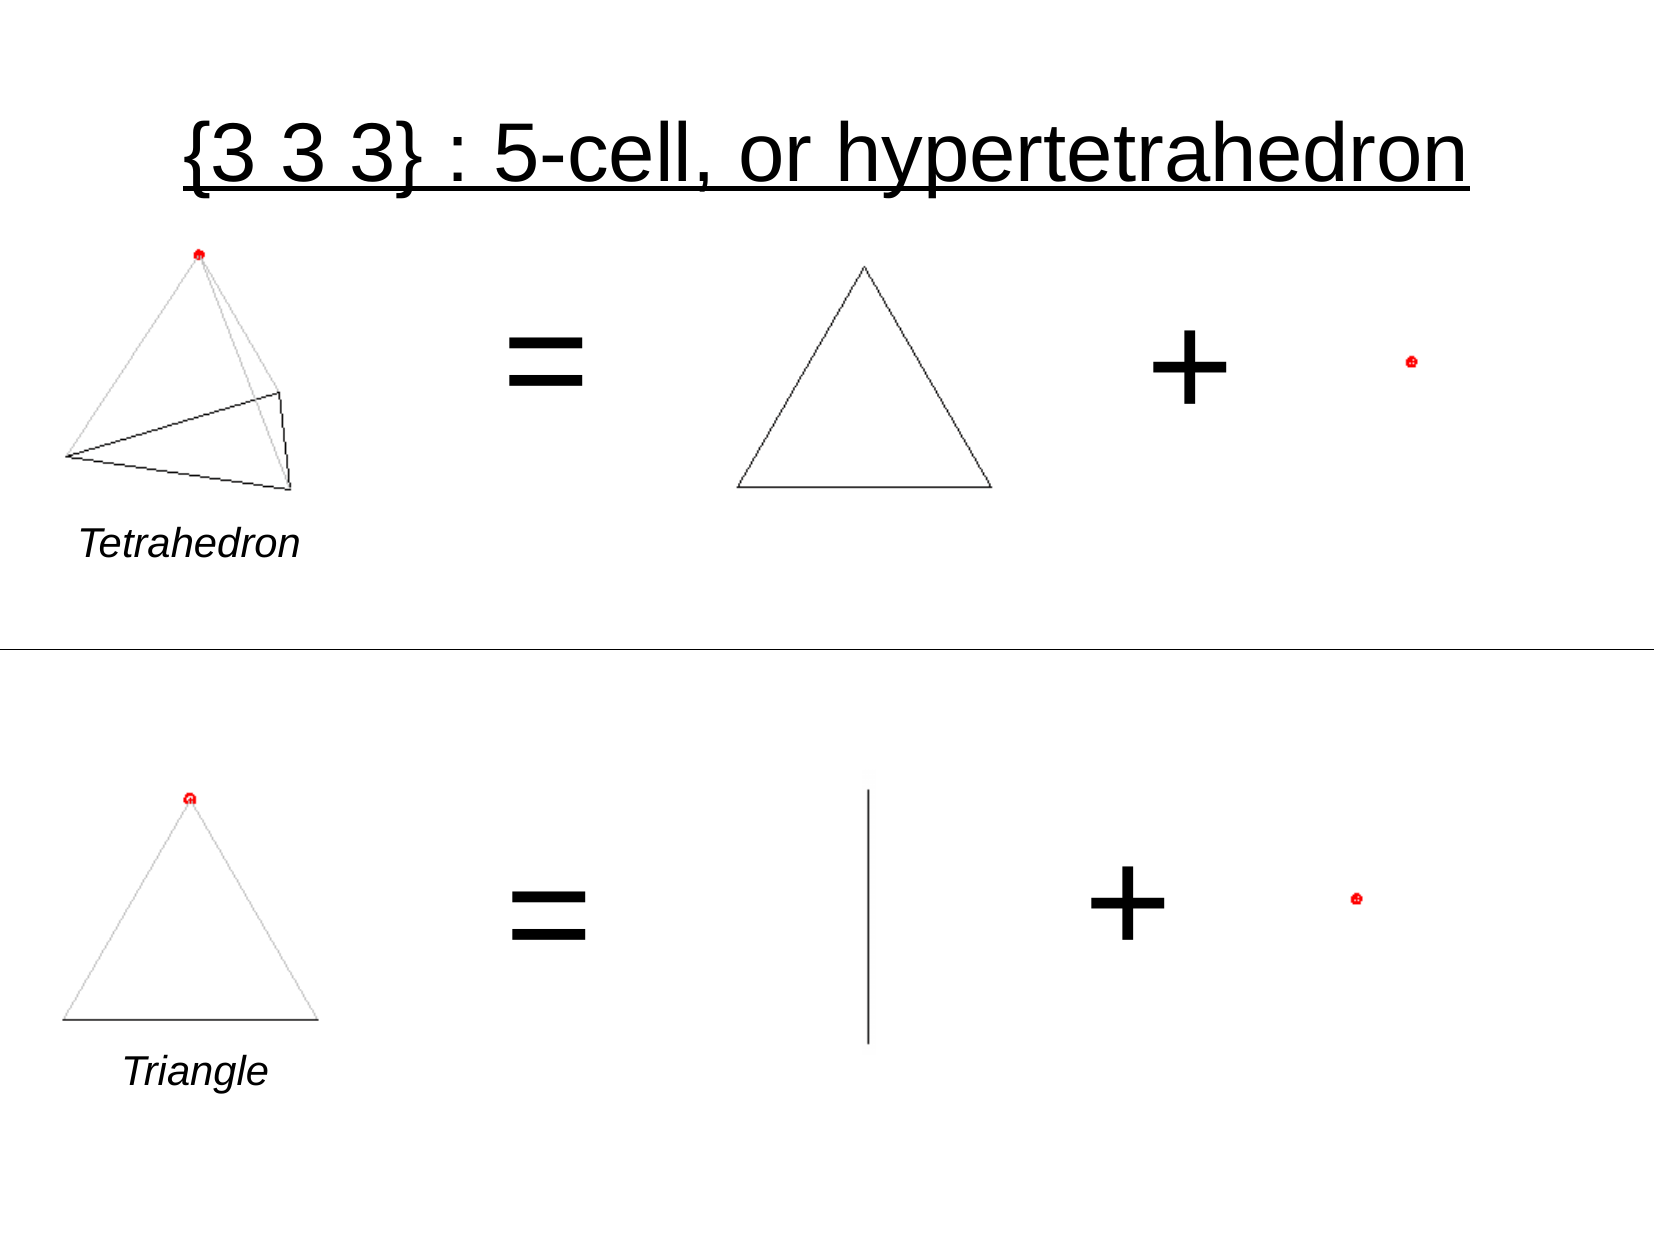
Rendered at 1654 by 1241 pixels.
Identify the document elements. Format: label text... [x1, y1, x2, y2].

text_box Triangle [74, 1032, 317, 1110]
picture [726, 257, 994, 504]
text_box Tetrahedron [53, 501, 325, 585]
picture [47, 779, 333, 1032]
text_box = [475, 829, 624, 998]
picture [862, 769, 876, 1056]
text_box + [1054, 818, 1203, 986]
title {3 3 3} : 5-cell, or hypertetrahedron [82, 56, 1571, 250]
picture [1403, 353, 1426, 384]
picture [1348, 890, 1371, 921]
picture [53, 240, 296, 497]
text_box + [1116, 281, 1264, 449]
text_box = [472, 275, 620, 443]
